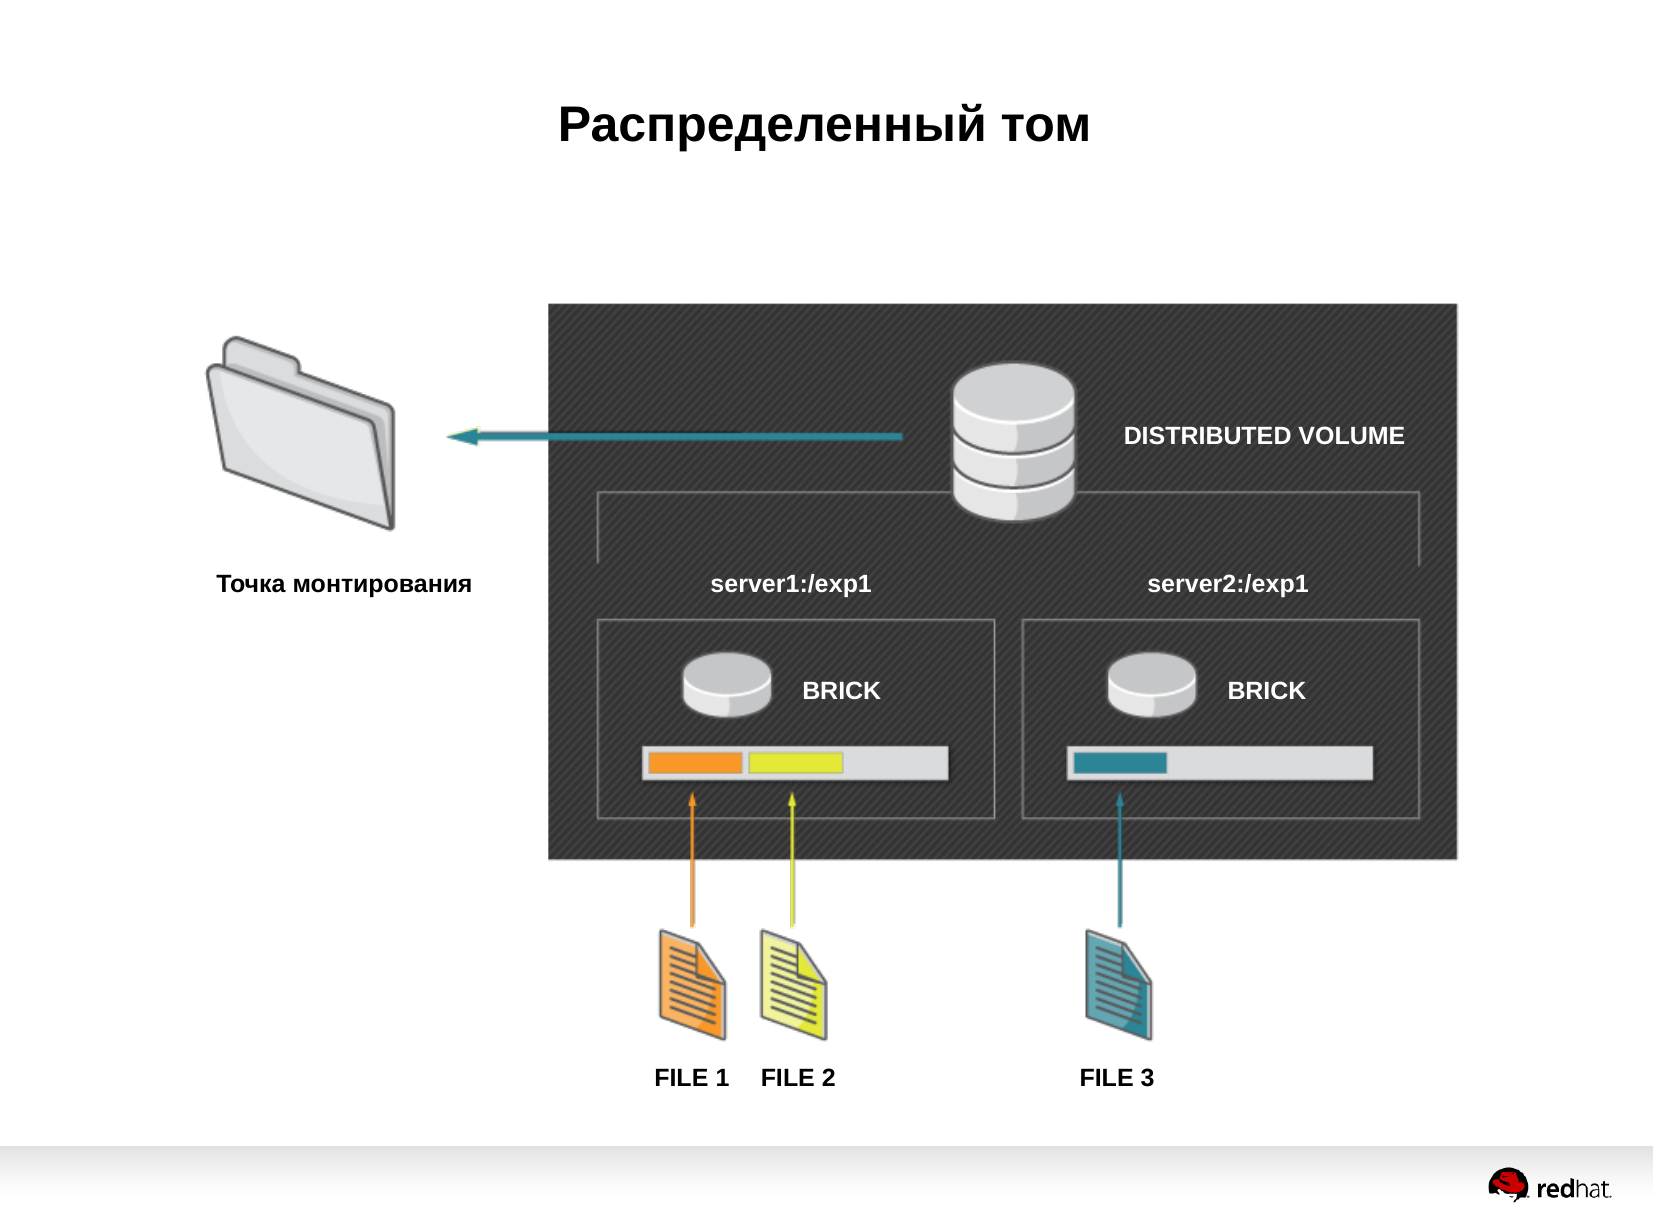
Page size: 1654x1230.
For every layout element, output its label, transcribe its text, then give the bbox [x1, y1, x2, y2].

text_box BRICK [1212, 669, 1322, 713]
text_box Точка монтирования [201, 561, 488, 605]
text_box server2:/exp1 [1132, 562, 1325, 605]
text_box FILE 2 [745, 1055, 851, 1099]
text_box server1:/exp1 [695, 562, 888, 605]
text_box DISTRIBUTED VOLUME [1108, 414, 1421, 458]
text_box FILE 3 [1064, 1056, 1170, 1099]
text_box FILE 1 [639, 1055, 745, 1099]
text_box Распределенный том [150, 89, 1500, 160]
text_box BRICK [787, 669, 897, 713]
picture [0, 0, 1653, 1230]
